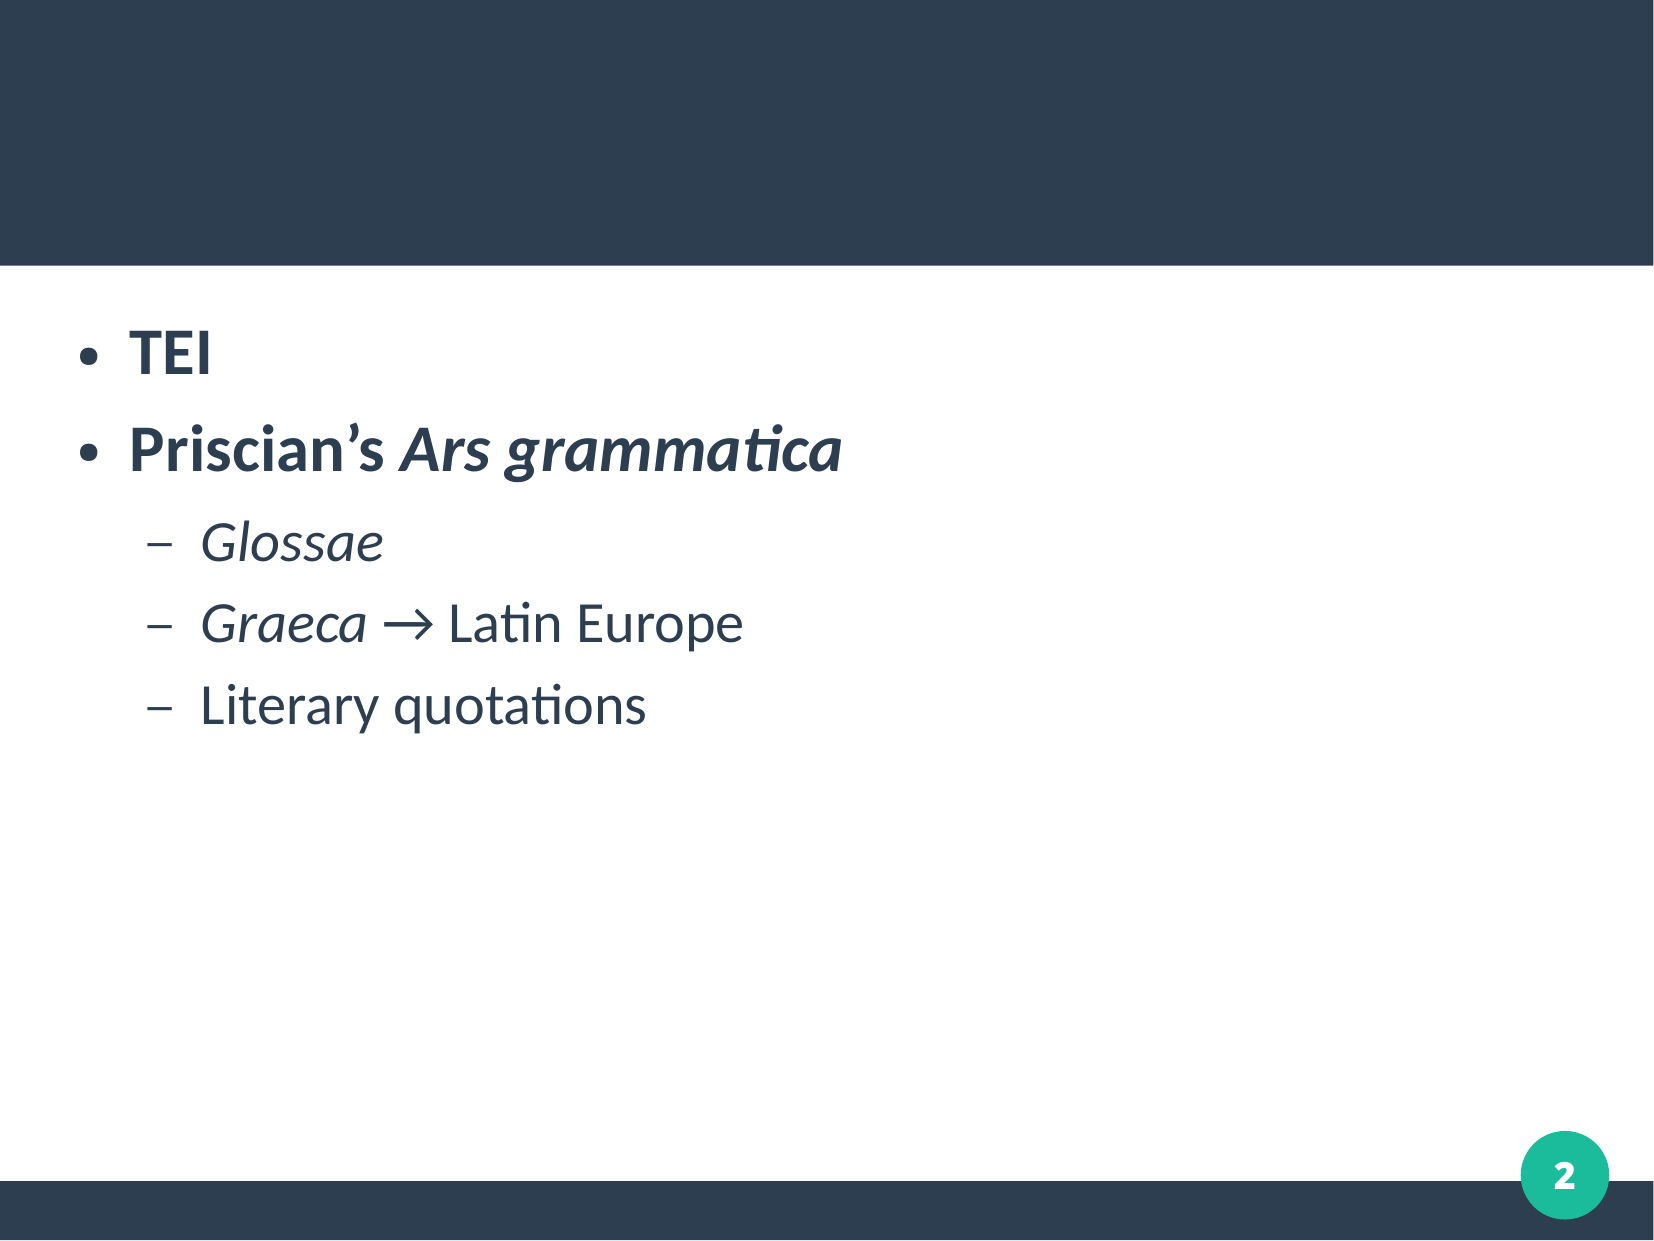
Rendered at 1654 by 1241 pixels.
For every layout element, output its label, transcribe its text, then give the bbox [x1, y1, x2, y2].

list TEI Priscian’s Ars grammatica Glossae Graeca → Latin Europe Literary quotations [59, 324, 1595, 1152]
